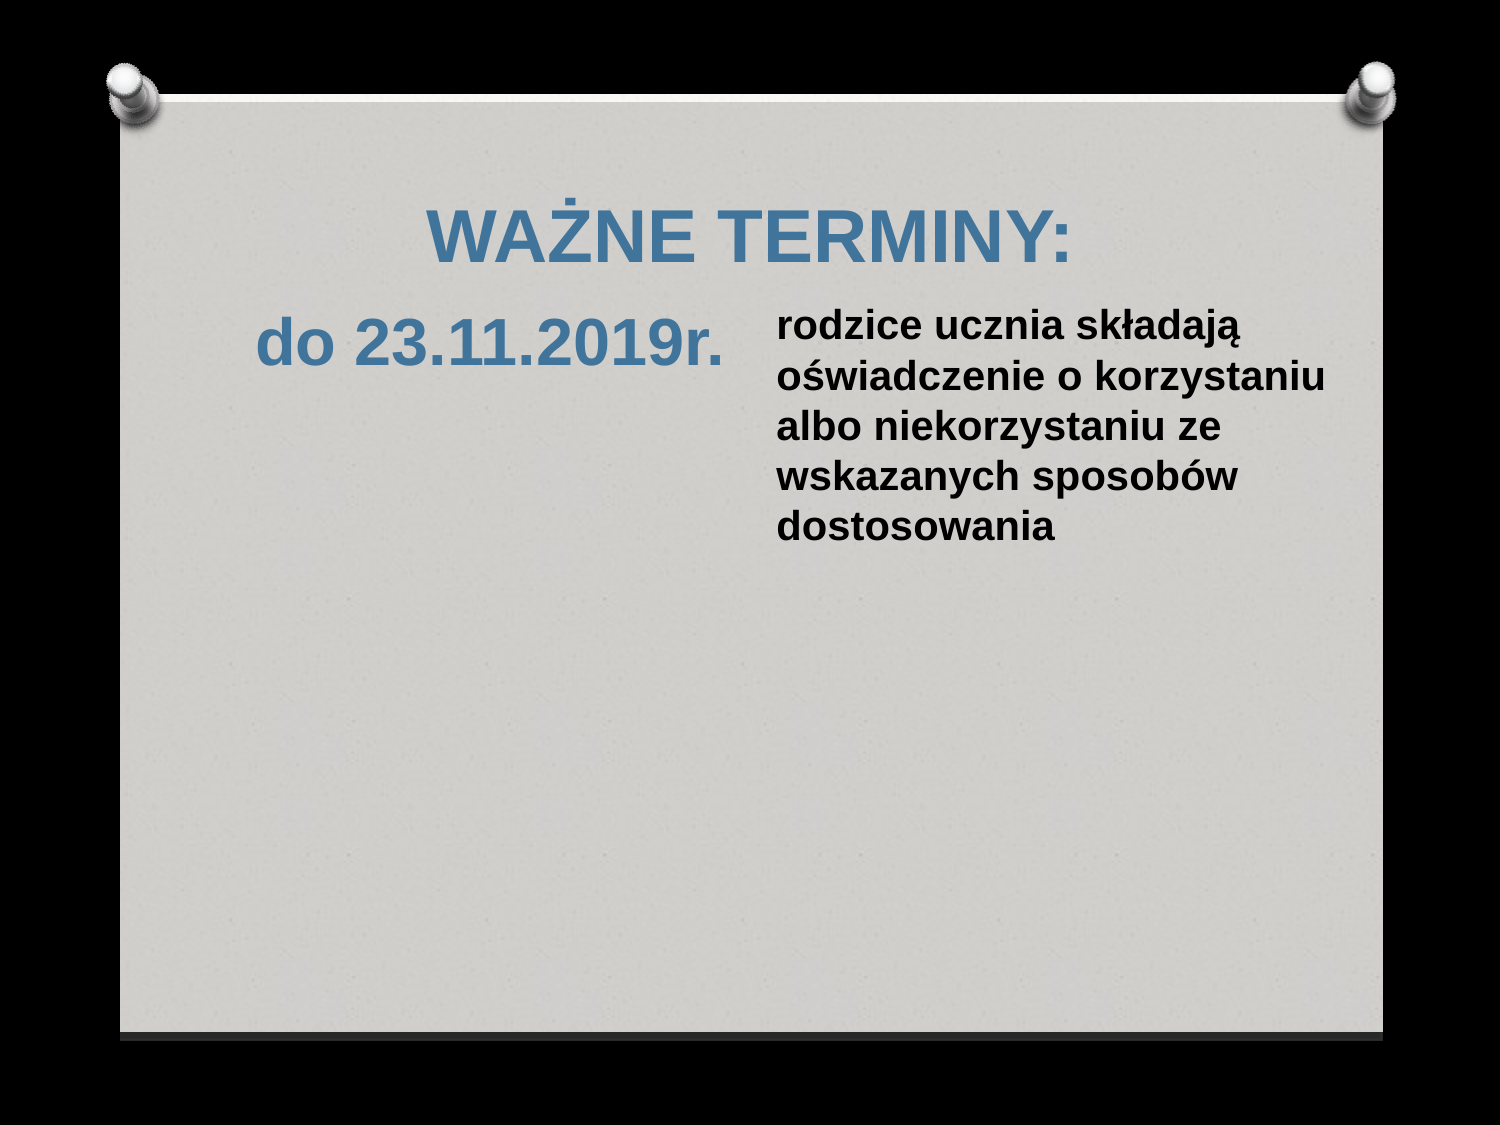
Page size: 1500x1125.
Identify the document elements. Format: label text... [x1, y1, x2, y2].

list do 23.11.2019r. [194, 290, 714, 825]
list rodzice ucznia składają oświadczenie o korzystaniu albo niekorzystaniu ze wskazanych sposobów dostosowania [714, 290, 1353, 926]
title WAŻNE TERMINY: [179, 134, 1323, 332]
